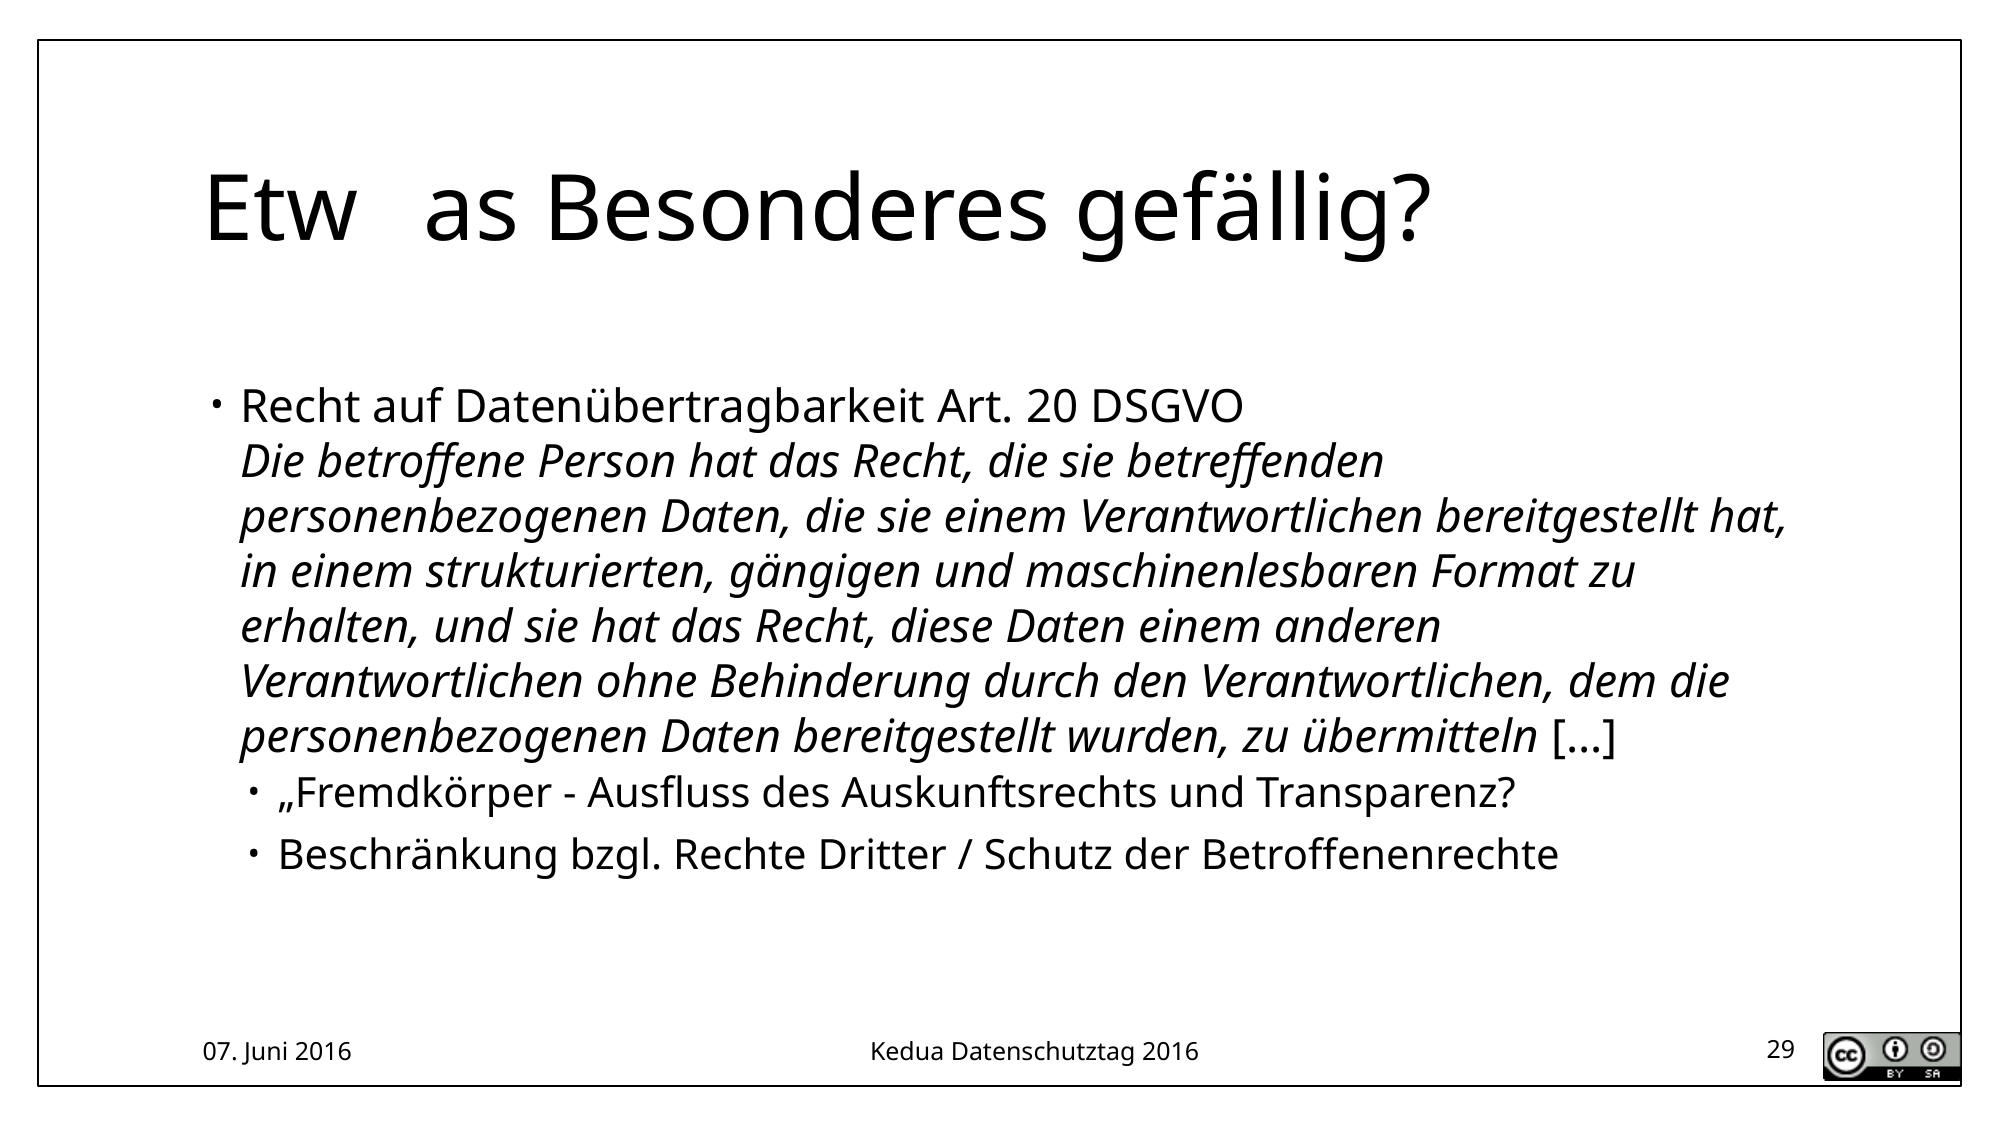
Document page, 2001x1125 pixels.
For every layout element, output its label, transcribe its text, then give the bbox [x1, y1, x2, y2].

slide_number <Foliennummer> [1530, 1020, 1811, 1081]
picture [1823, 1032, 1962, 1081]
list Recht auf Datenübertragbarkeit Art. 20 DSGVO Die betroffene Person hat das Recht, die sie betreffenden personenbezogenen Daten, die sie einem Verantwortlichen bereitgestellt hat, in einem strukturierten, gängigen und maschinenlesbaren Format zu erhalten, und sie hat das Recht, diese Daten einem anderen Verantwortlichen ohne Behinderung durch den Verantwortlichen, dem die personenbezogenen Daten bereitgestellt wurden, zu übermitteln […] „Fremdkörper - Ausfluss des Auskunftsrechts und Transparenz? Beschränkung bzgl. Rechte Dritter / Schutz der Betroffenenrechte [187, 337, 1808, 1000]
slide_number 07. Juni 2016 [187, 1020, 570, 1081]
footer Kedua Datenschutztag 2016 [647, 1020, 1422, 1081]
title Etw as Besonderes gefällig? [187, 99, 1808, 323]
